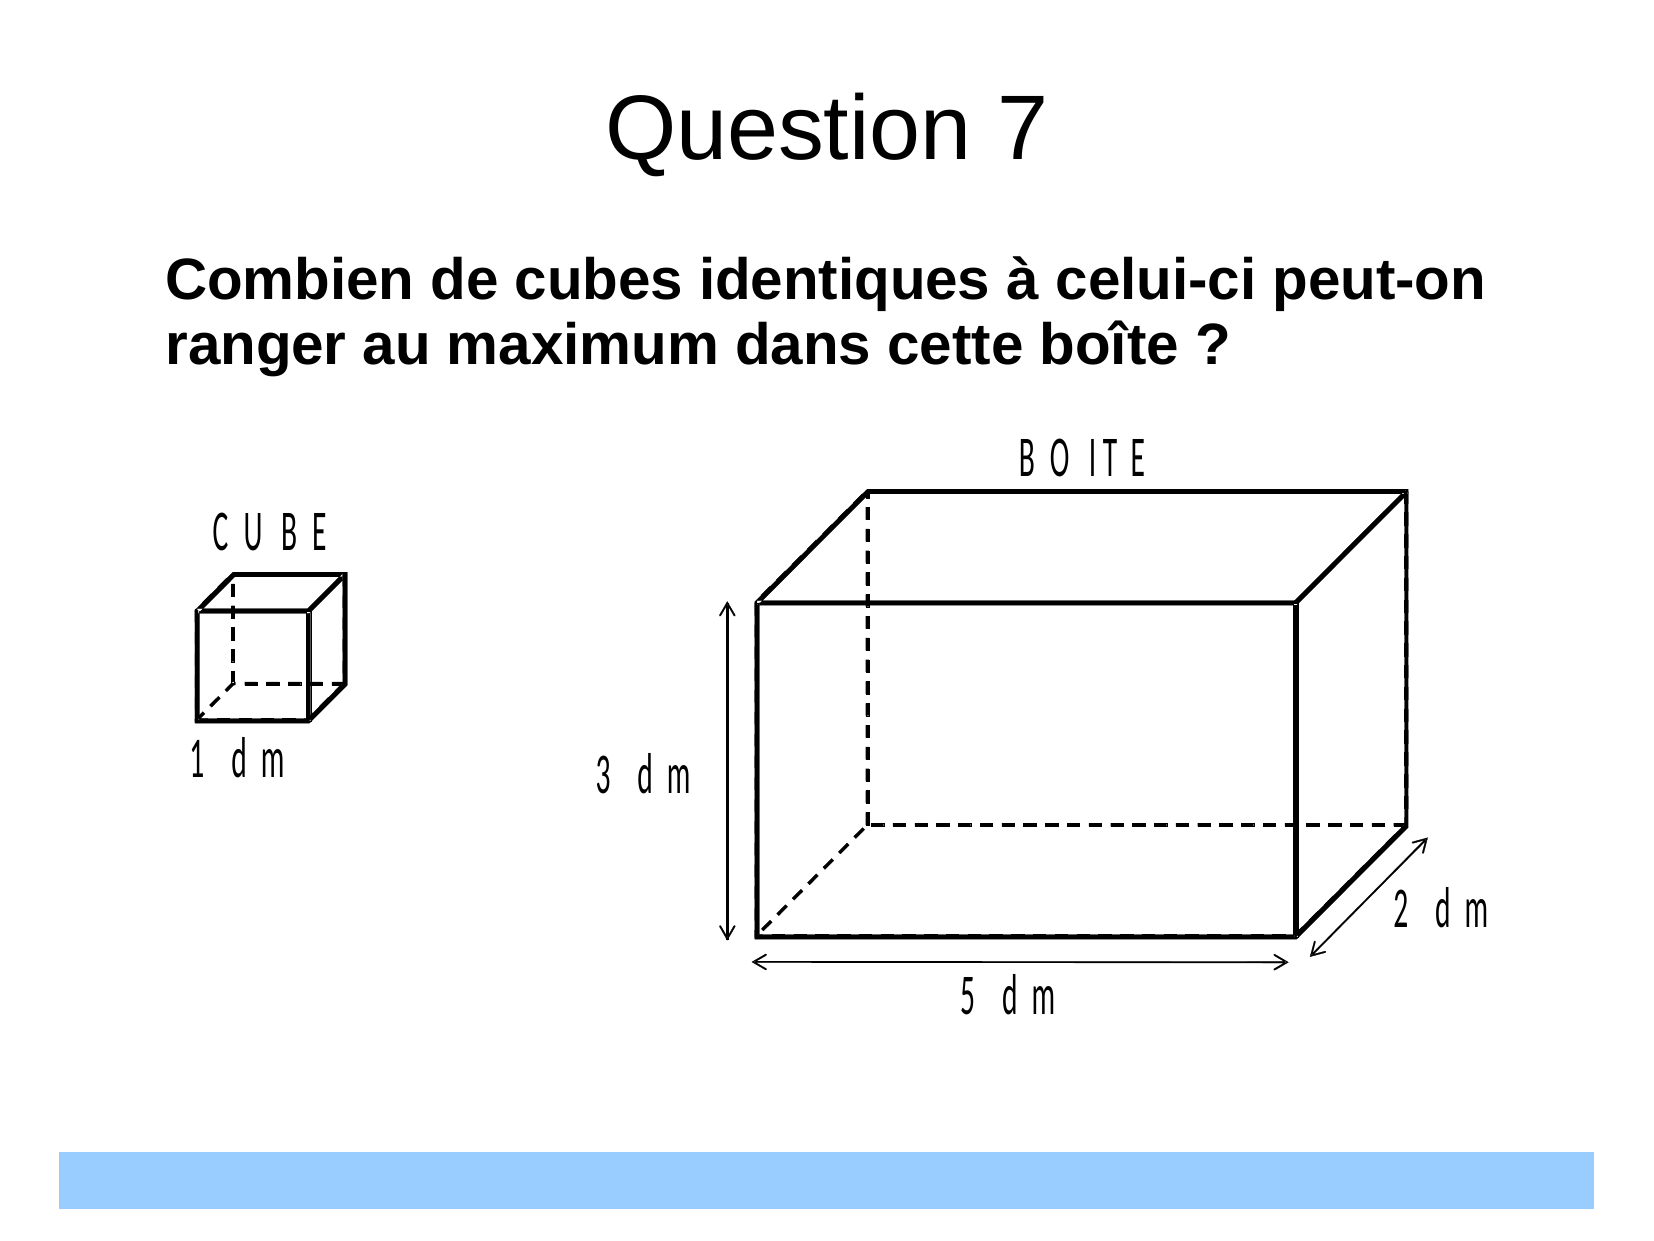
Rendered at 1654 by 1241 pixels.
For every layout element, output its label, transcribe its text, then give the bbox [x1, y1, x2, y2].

table_header [59, 1152, 1594, 1209]
picture [153, 479, 443, 827]
picture [561, 405, 1625, 1063]
title Question 7 [82, 49, 1571, 207]
text_box Combien de cubes identiques à celui-ci peut-on ranger au maximum dans cette boîte ? [147, 236, 1506, 414]
